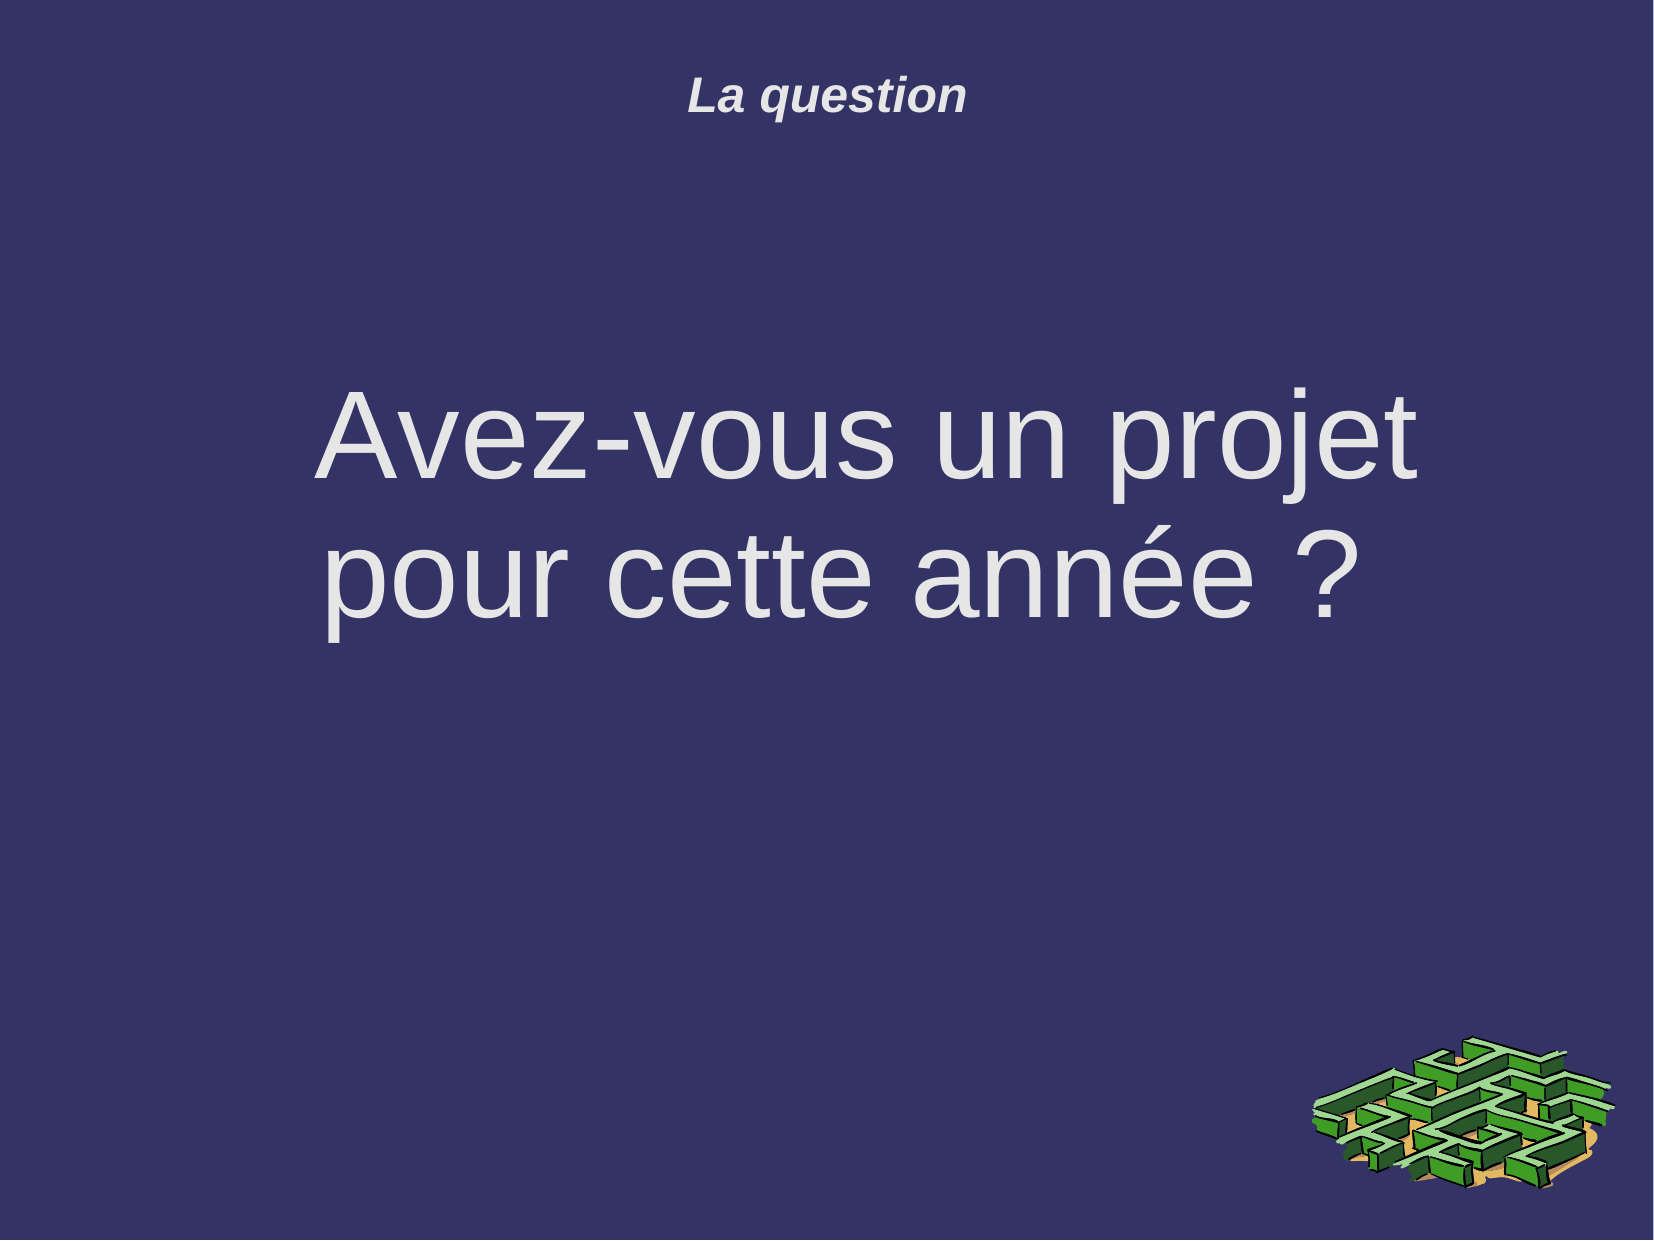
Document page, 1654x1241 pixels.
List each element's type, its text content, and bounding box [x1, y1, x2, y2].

title La question [121, 19, 1534, 227]
list Avez-vous un projet pour cette année ? [178, 364, 1570, 1147]
